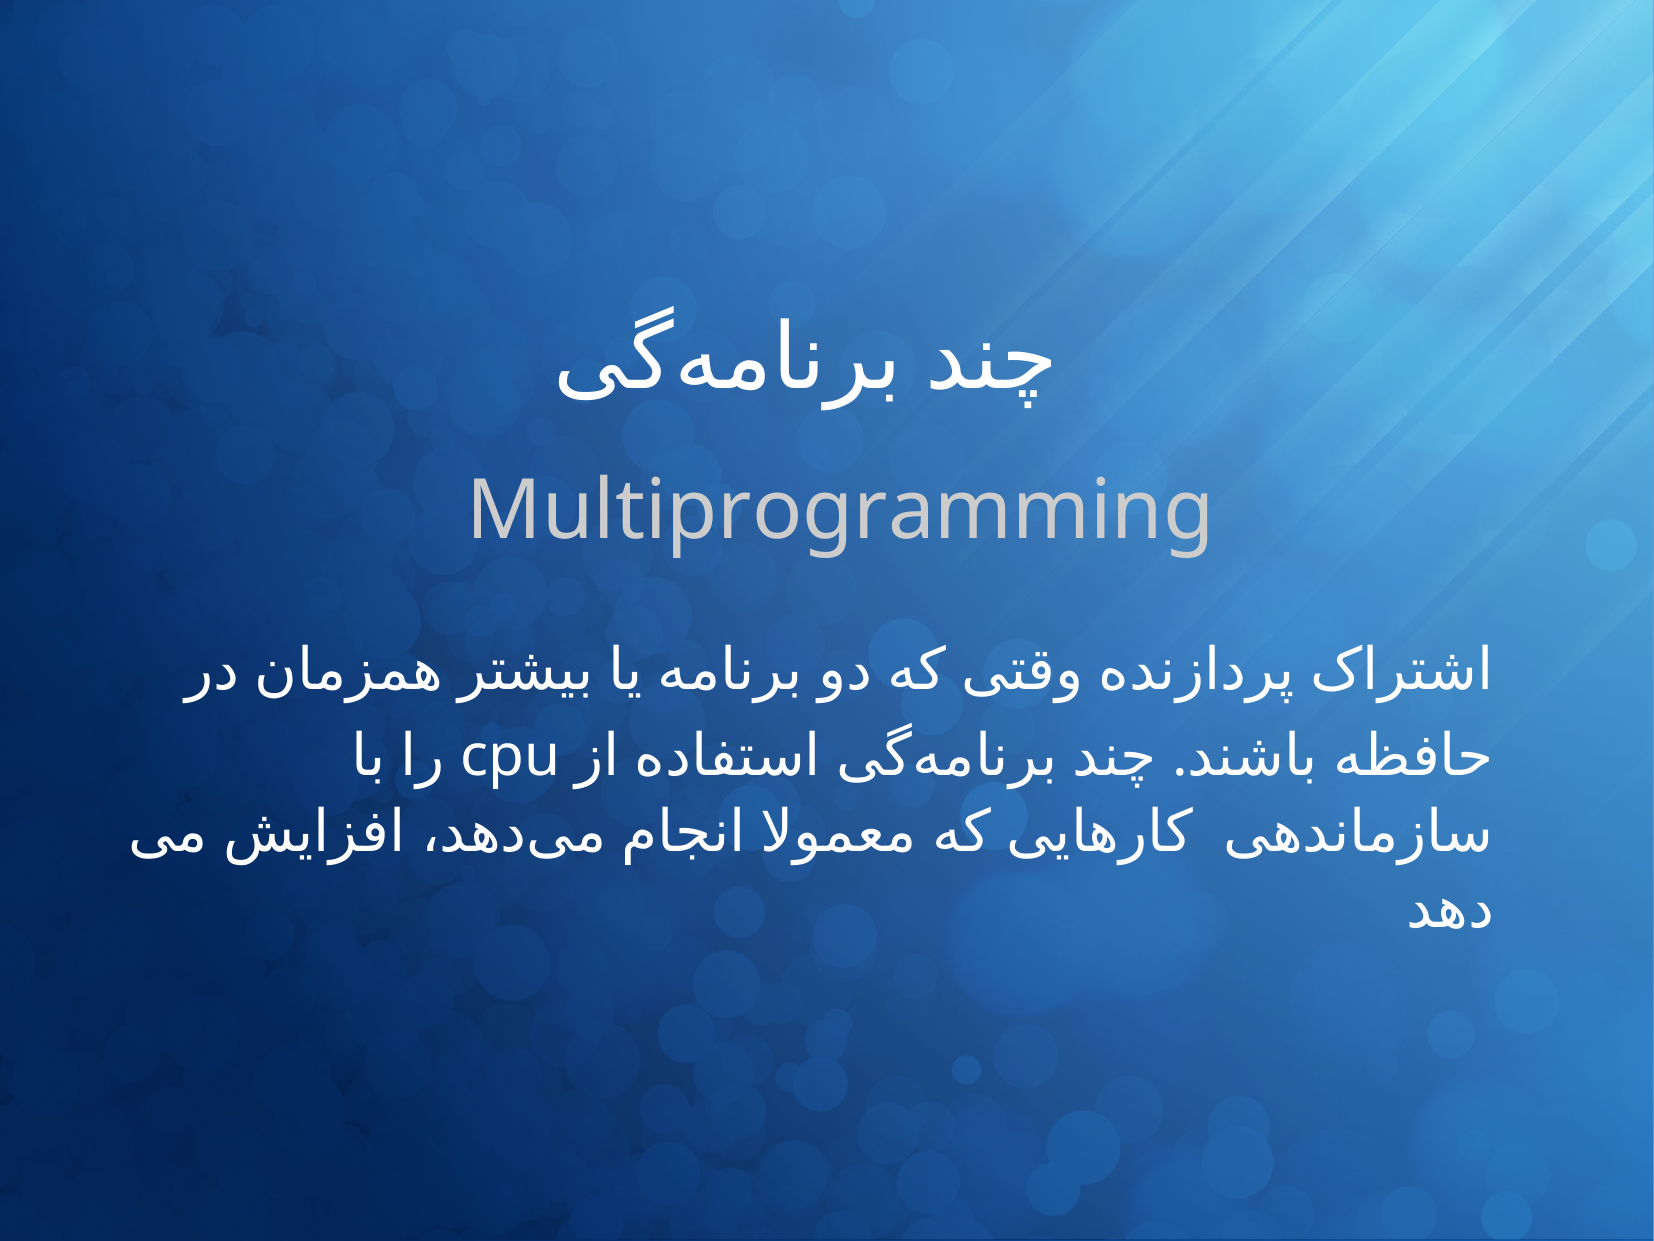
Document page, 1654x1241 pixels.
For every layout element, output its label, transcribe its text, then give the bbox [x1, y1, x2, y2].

title چند برنامه‌گی [112, 282, 1501, 450]
text_box Multiprogramming [112, 450, 1570, 563]
picture [0, 0, 1654, 1241]
list اشتراک پردازنده وقتی که دو برنامه یا بیشتر همزمان در حافظه باشند. چند برنامه‌گی استفاده از cpu را با سازماندهی کارهایی که معمولا انجام می‌دهد، افزایش می دهد [112, 637, 1566, 955]
